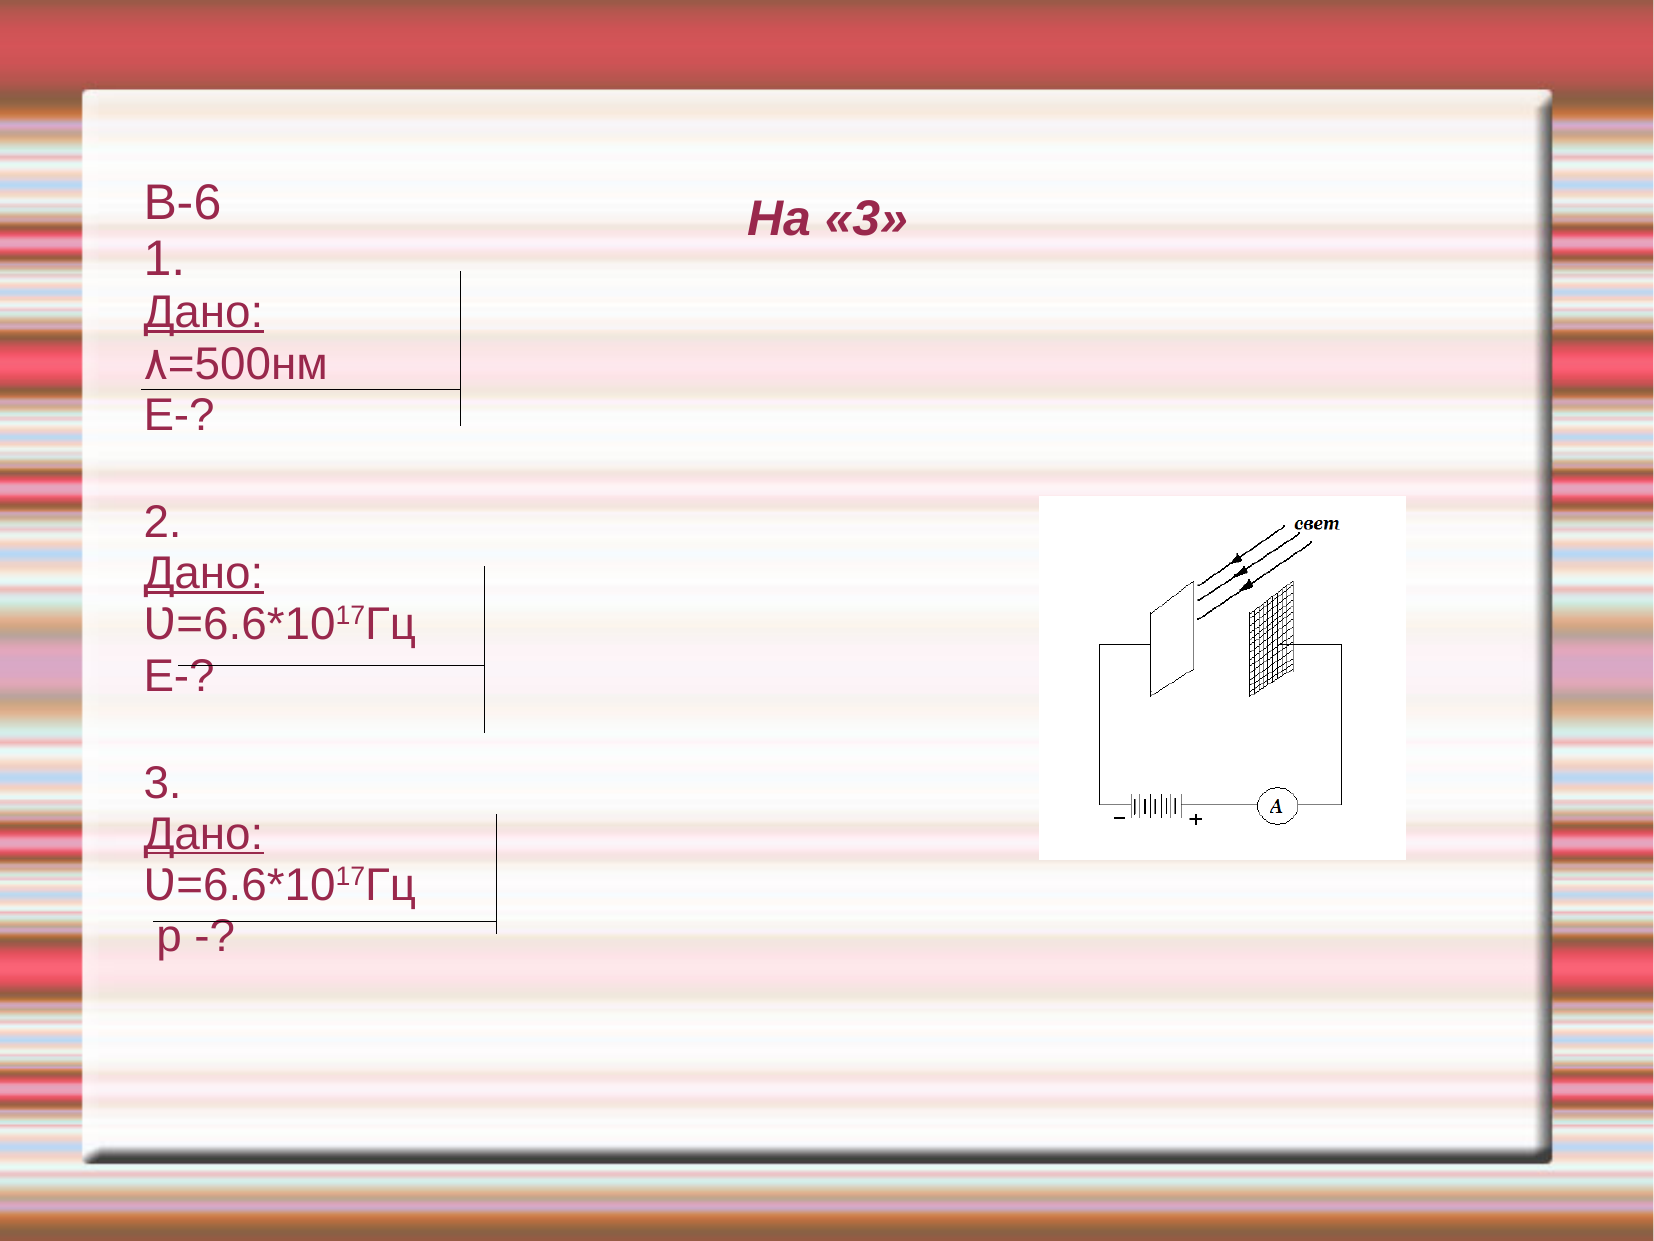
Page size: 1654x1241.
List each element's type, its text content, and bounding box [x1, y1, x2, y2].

picture [0, 0, 1654, 1241]
subtitle В-6 1. Дано: ٨=500нм Е-? 2. Дано: Ʋ=6.6*1017Гц Е-? 3. Дано: Ʋ=6.6*1017Гц р -? [143, 174, 1465, 1116]
title На «3» [121, 114, 1534, 322]
text_box [162, 401, 319, 453]
